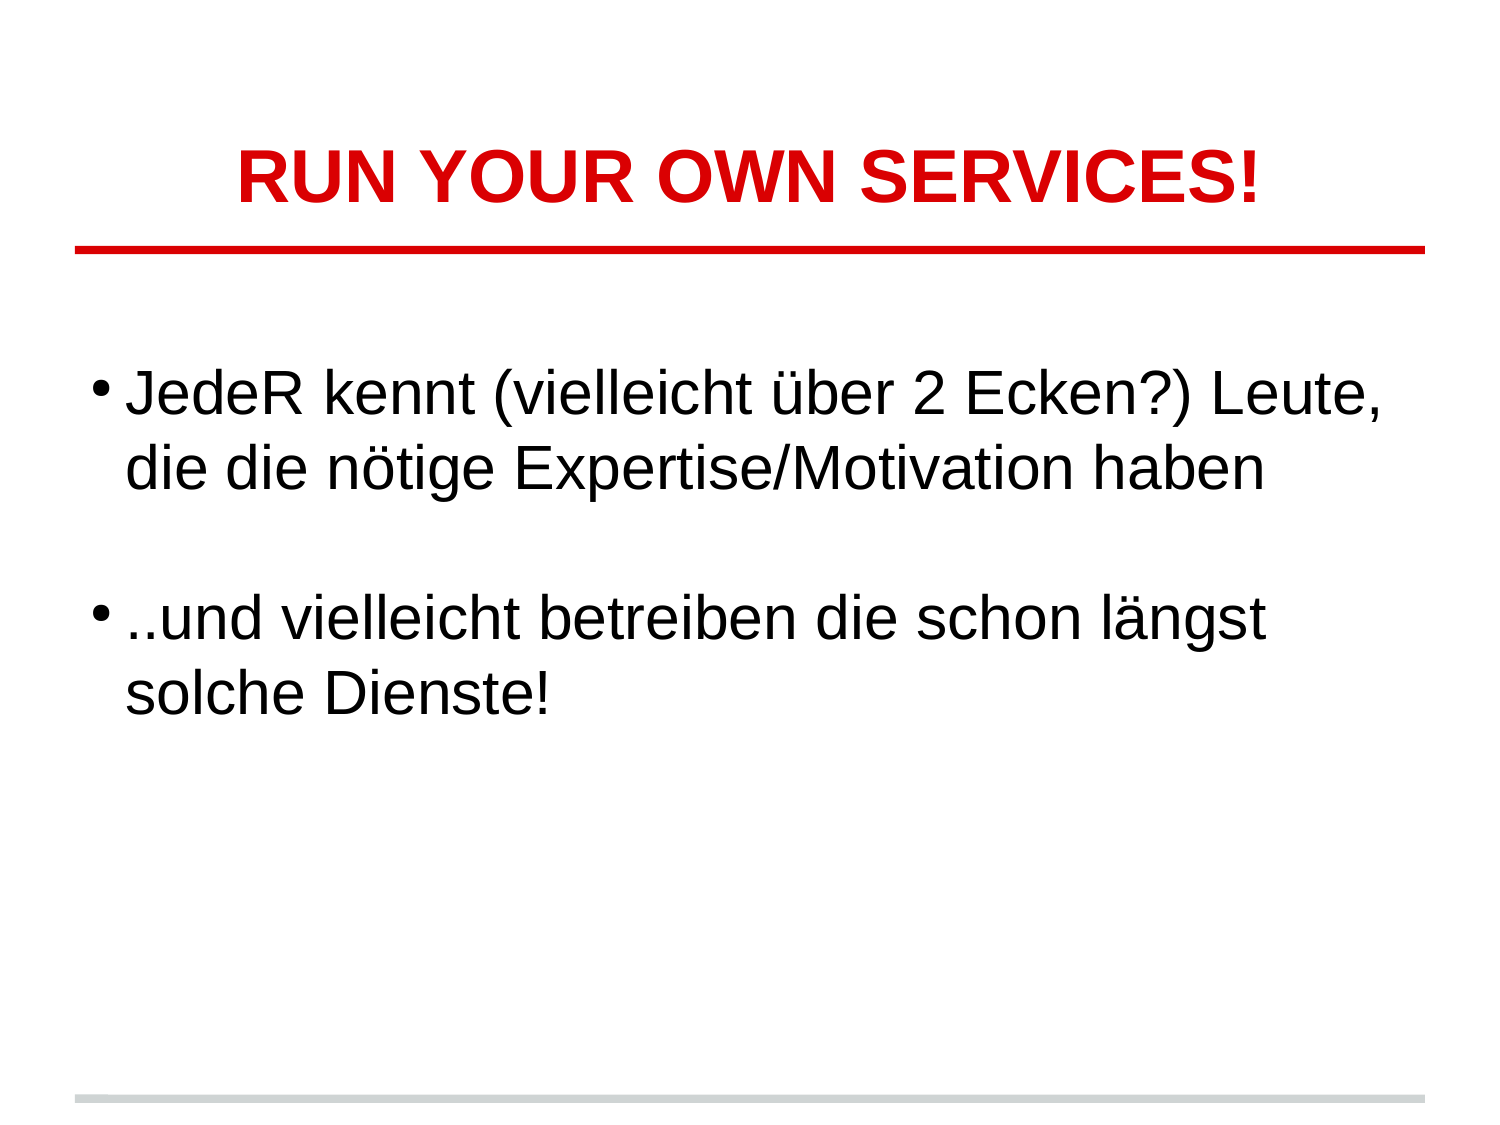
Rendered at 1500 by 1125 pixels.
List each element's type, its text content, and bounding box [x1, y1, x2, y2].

title RUN YOUR OWN SERVICES! [75, 45, 1425, 233]
list JedeR kennt (vielleicht über 2 Ecken?) Leute, die die nötige Expertise/Motivation haben ..und vielleicht betreiben die schon längst solche Dienste! [75, 262, 1425, 1078]
